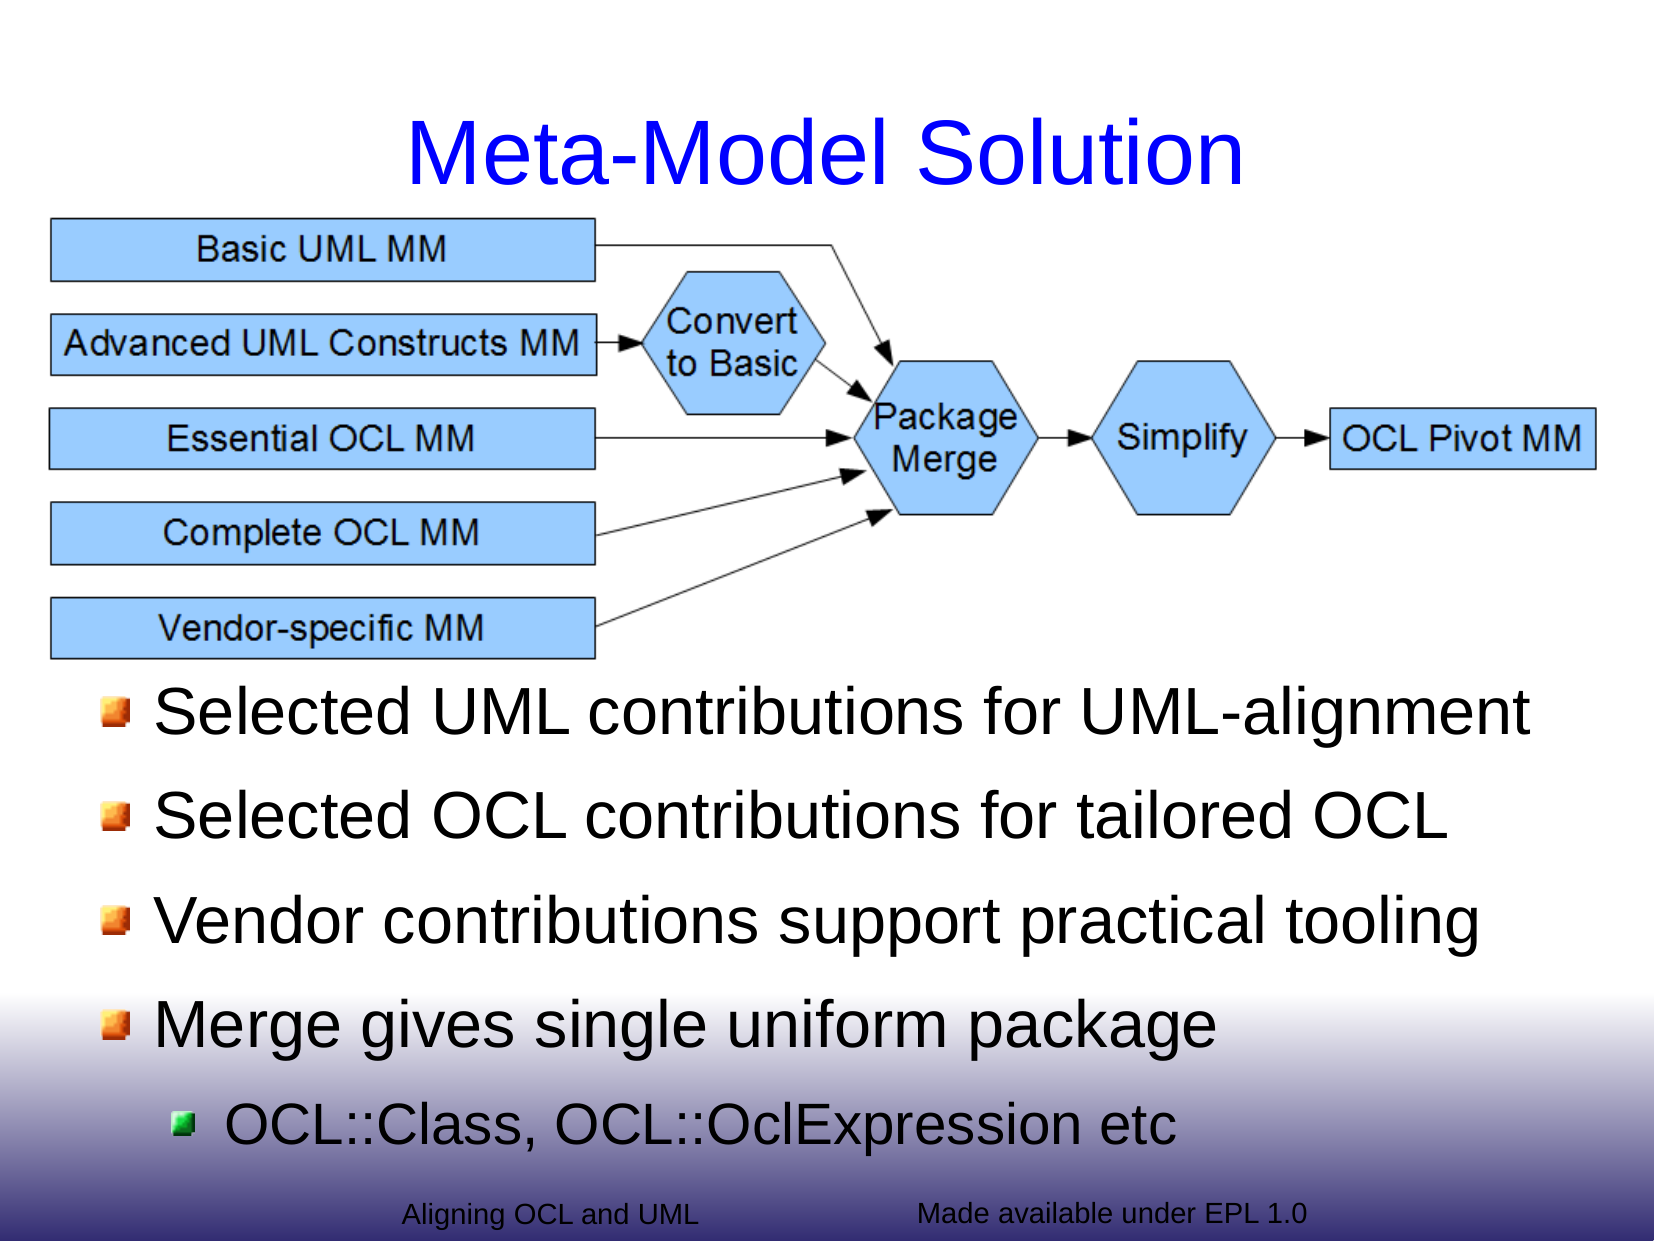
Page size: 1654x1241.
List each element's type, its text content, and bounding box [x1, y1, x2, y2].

list Selected UML contributions for UML-alignment Selected OCL contributions for tailored OCL Vendor contributions support practical tooling Merge gives single uniform package OCL::Class, OCL::OclExpression etc [82, 677, 1571, 1157]
title Meta-Model Solution [82, 49, 1571, 204]
picture [27, 204, 1622, 677]
